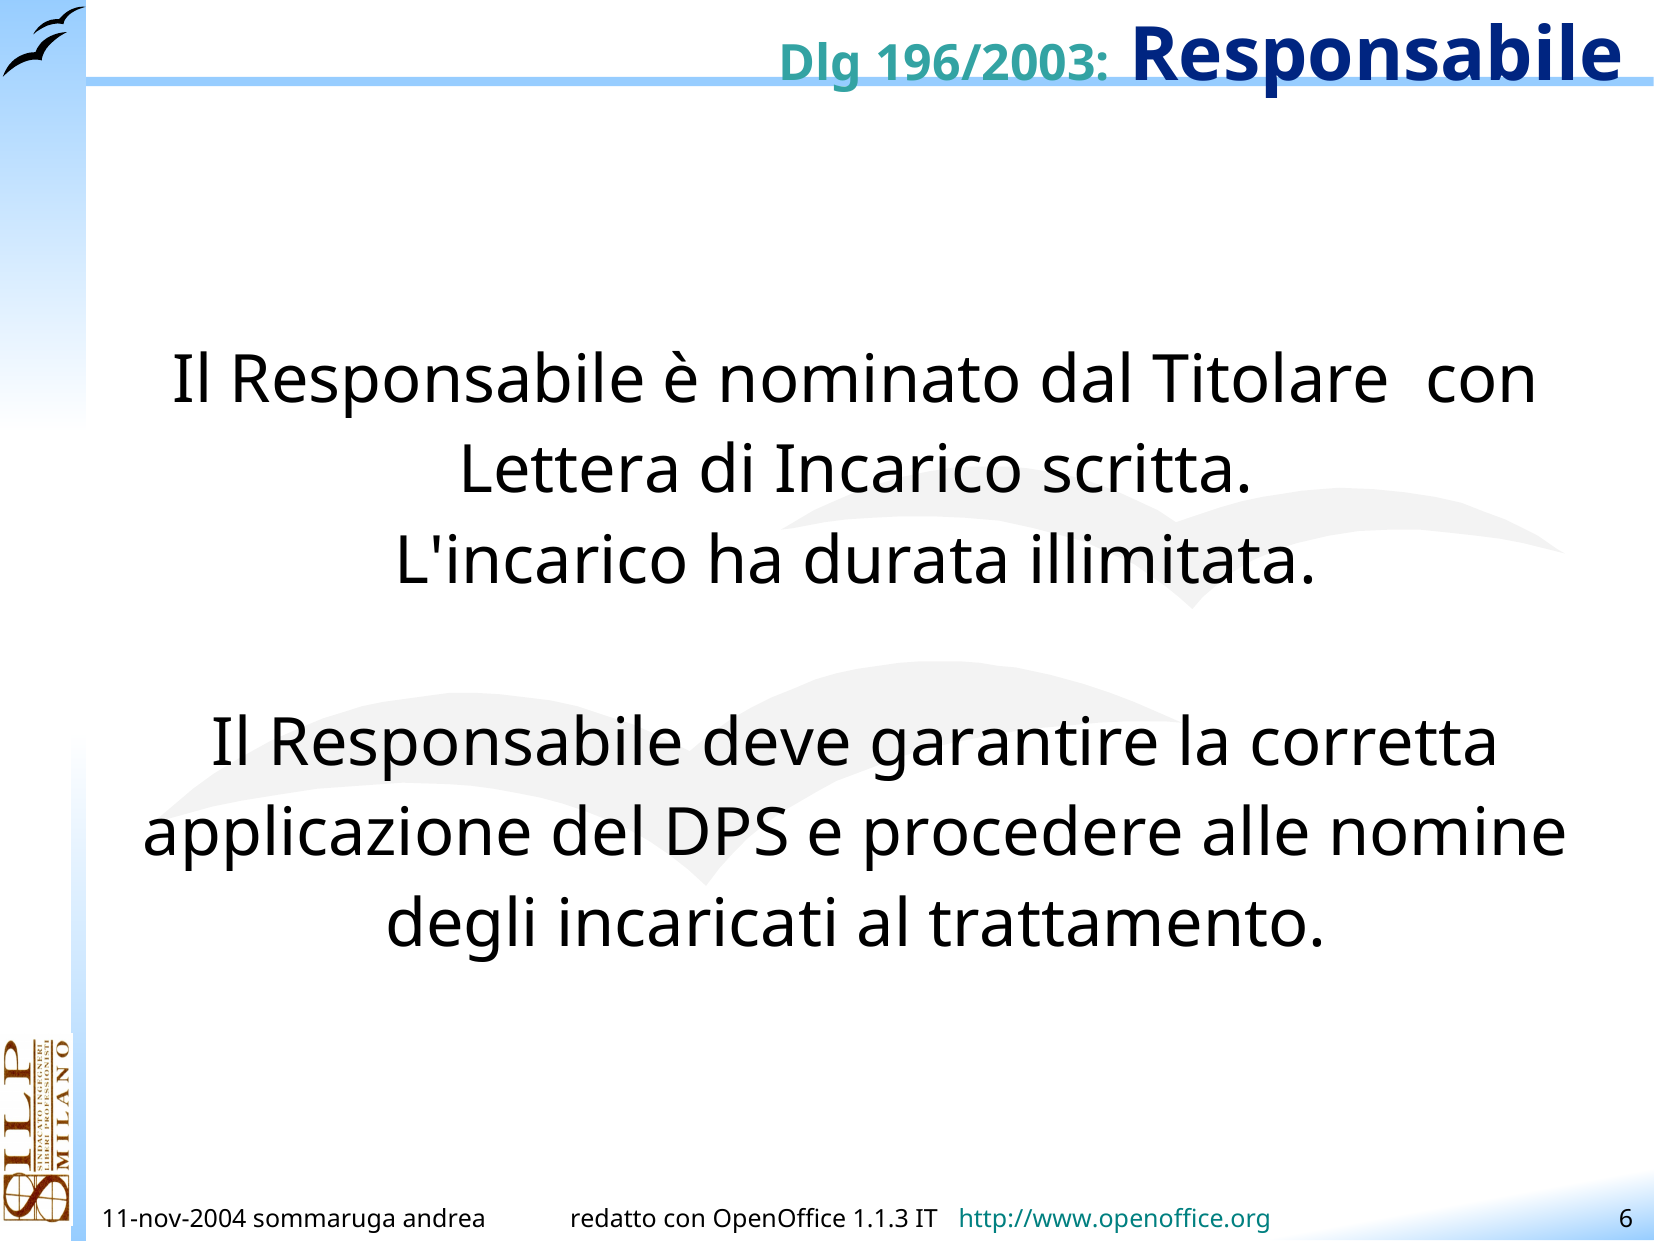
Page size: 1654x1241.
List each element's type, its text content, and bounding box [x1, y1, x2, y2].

title Dlg 196/2003: Responsabile [85, 0, 1654, 104]
picture [0, 1033, 73, 1226]
subtitle Il Responsabile è nominato dal Titolare con Lettera di Incarico scritta. L'incarico ha durata illimitata. Il Responsabile deve garantire la corretta applicazione del DPS e procedere alle nomine degli incaricati al trattamento. [85, 134, 1628, 1163]
